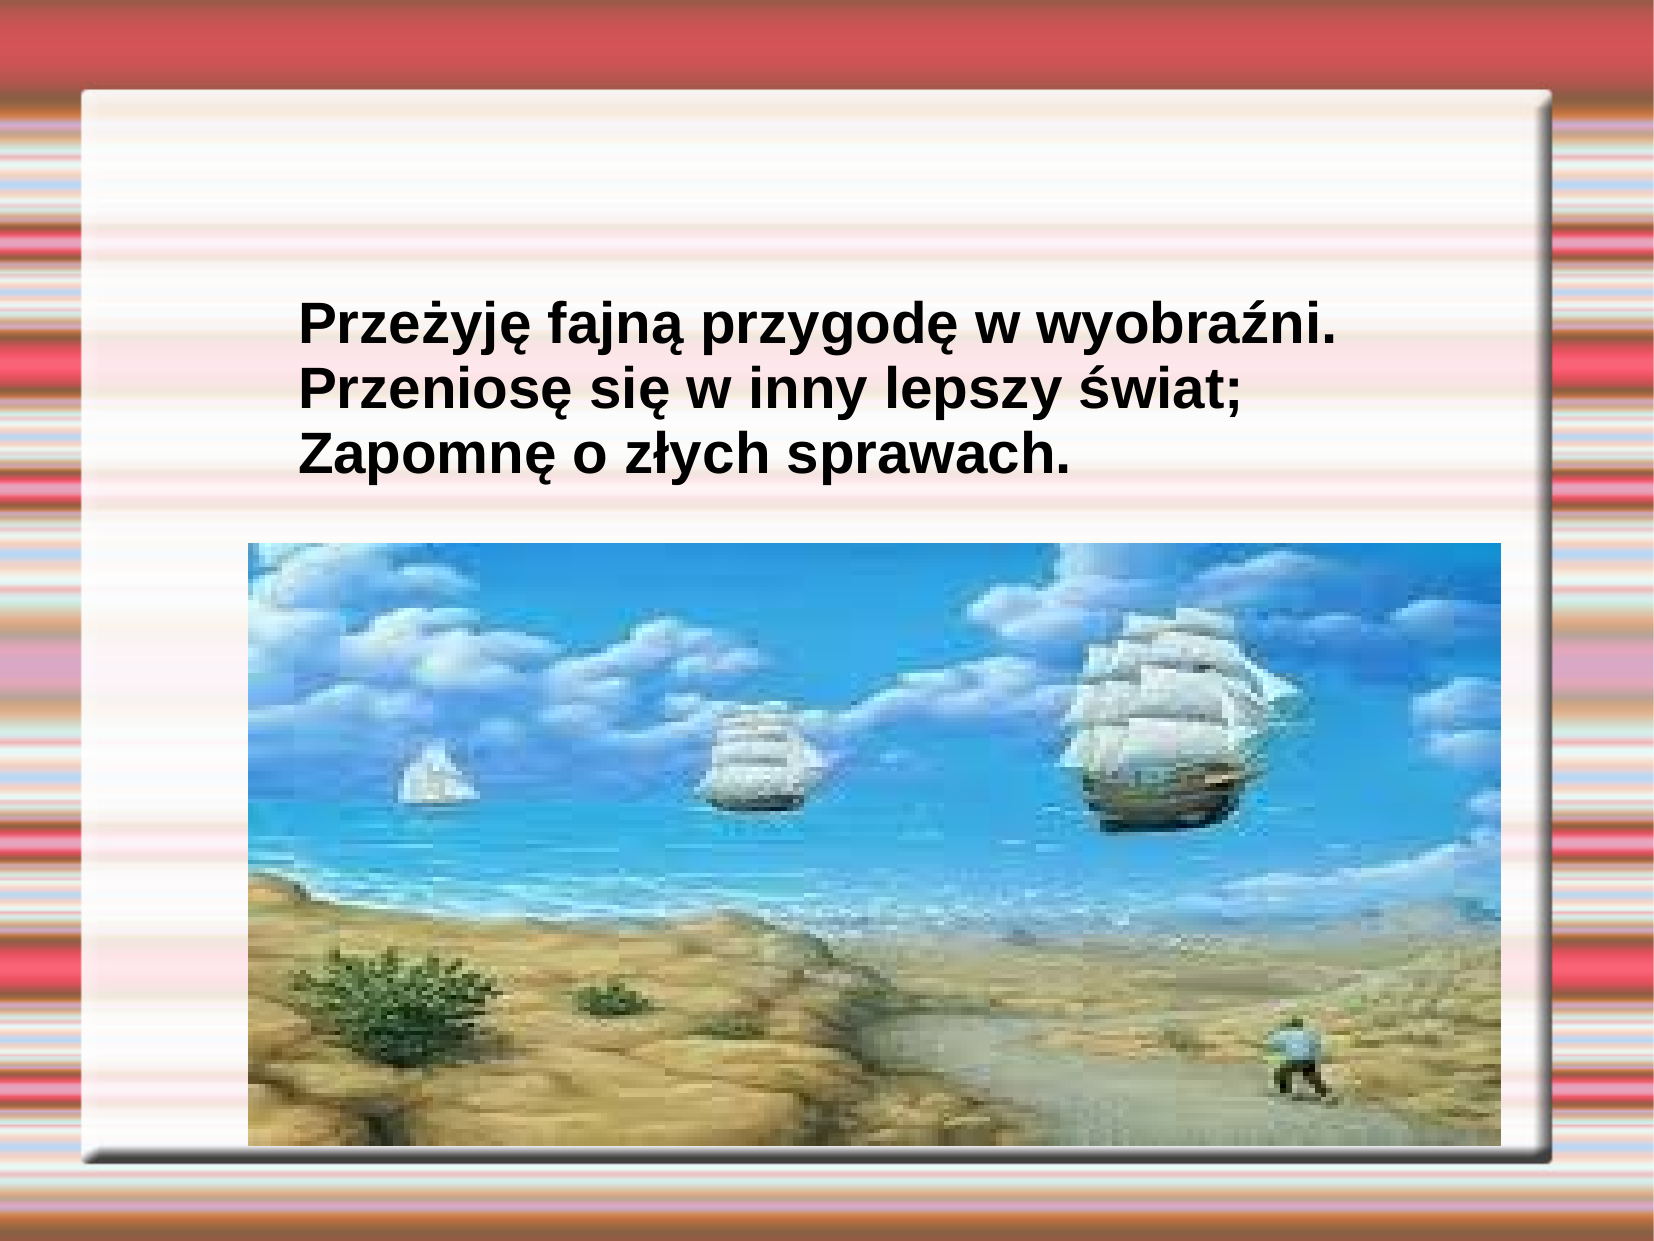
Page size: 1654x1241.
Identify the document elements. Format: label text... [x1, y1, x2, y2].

picture [248, 543, 1501, 1146]
text_box Przeżyję fajną przygodę w wyobraźni. Przeniosę się w inny lepszy świat; Zapomnę o złych sprawach. [283, 283, 1288, 543]
